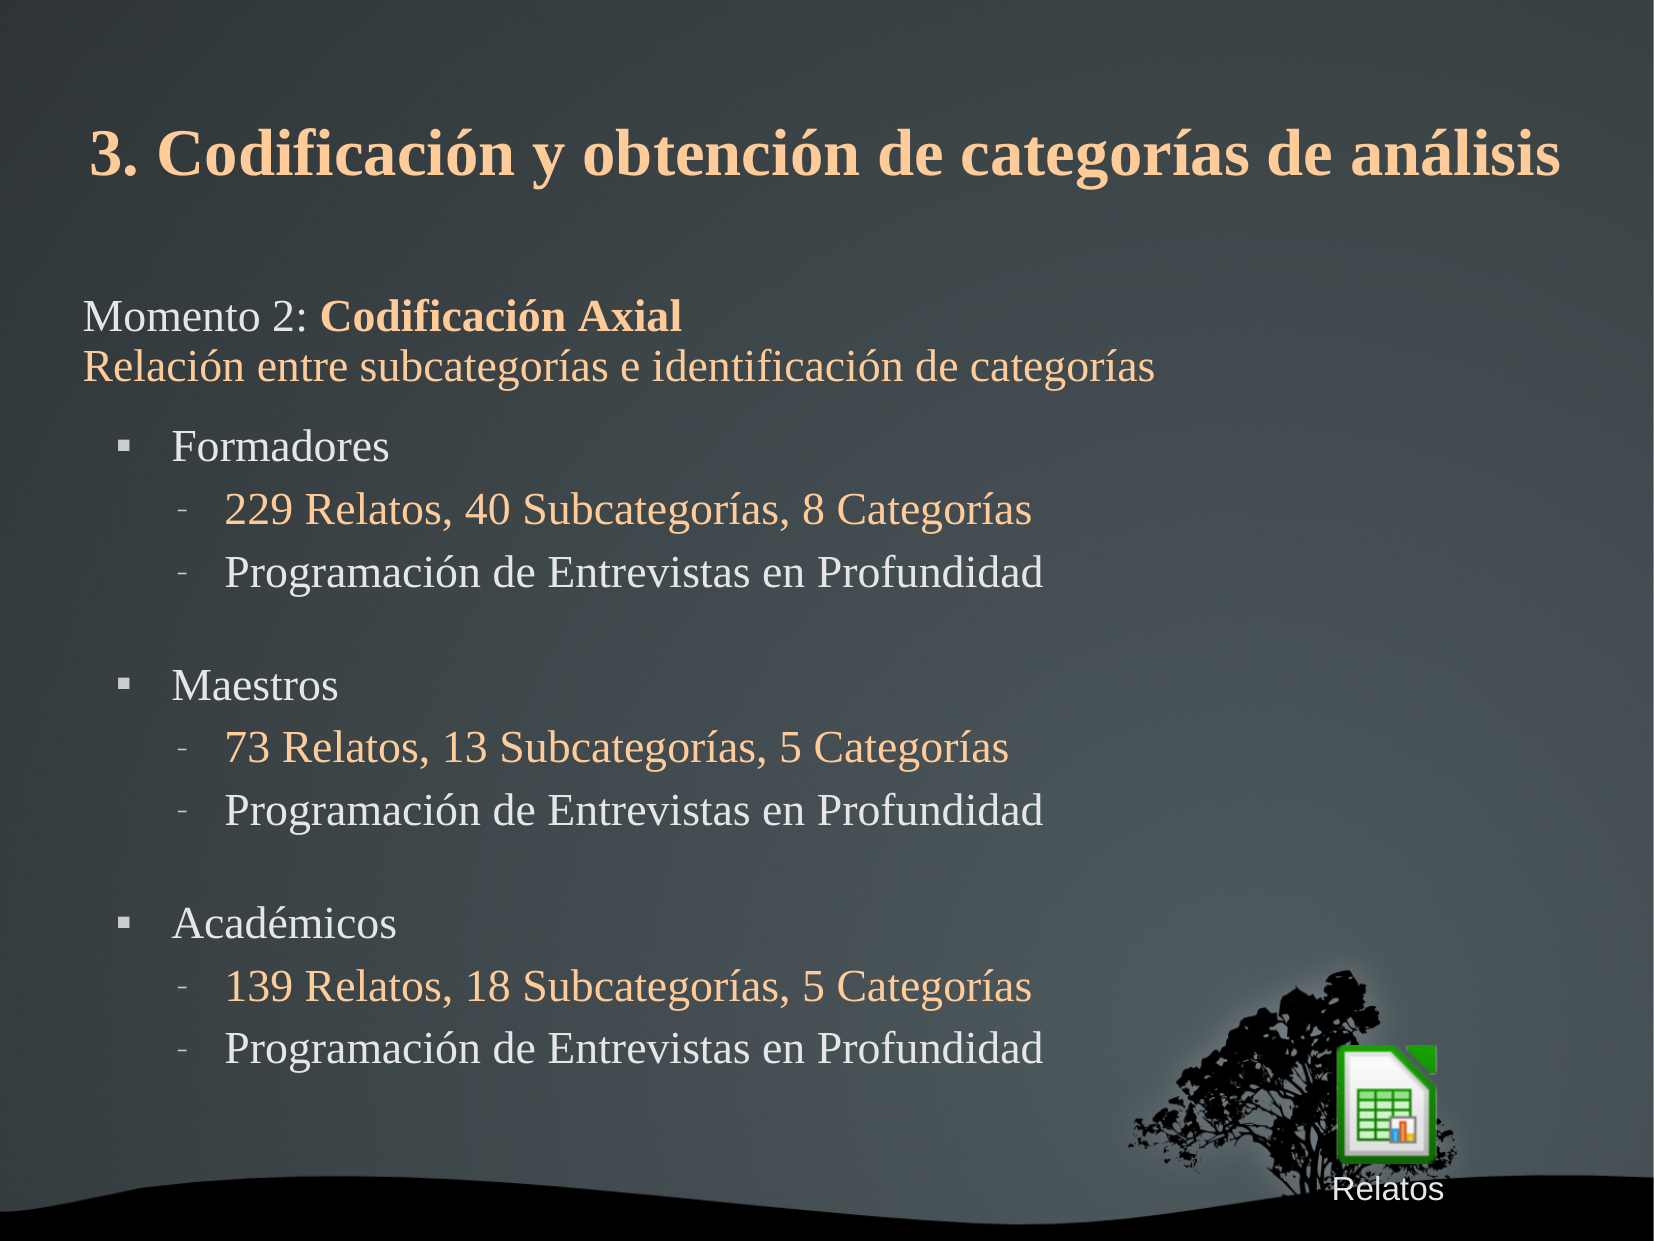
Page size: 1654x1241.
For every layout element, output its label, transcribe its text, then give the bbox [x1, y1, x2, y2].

title 3. Codificación y obtención de categorías de análisis [82, 49, 1571, 257]
picture [0, 0, 1654, 1241]
list Momento 2: Codificación Axial Relación entre subcategorías e identificación de categorías Formadores 229 Relatos, 40 Subcategorías, 8 Categorías Programación de Entrevistas en Profundidad Maestros 73 Relatos, 13 Subcategorías, 5 Categorías Programación de Entrevistas en Profundidad Académicos 139 Relatos, 18 Subcategorías, 5 Categorías Programación de Entrevistas en Profundidad [82, 290, 1571, 1109]
text_box Relatos [1316, 1163, 1460, 1216]
